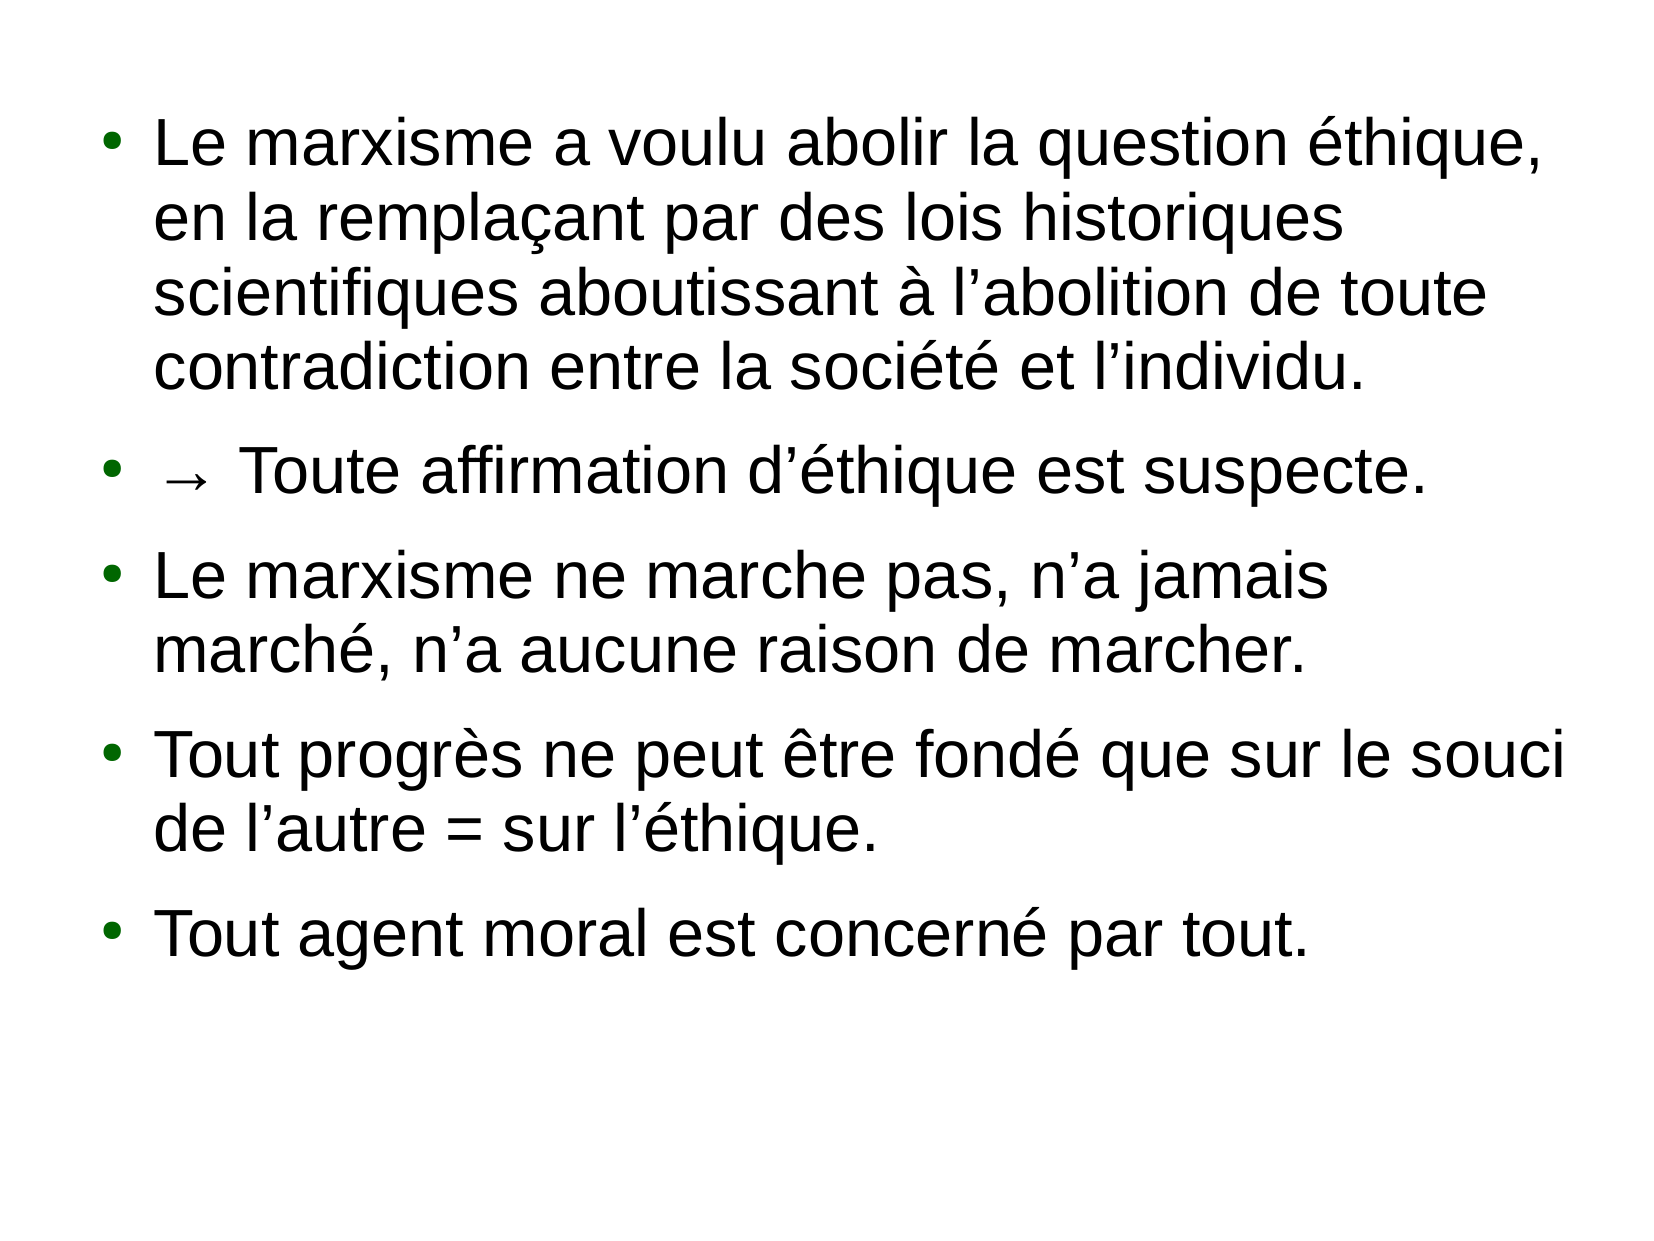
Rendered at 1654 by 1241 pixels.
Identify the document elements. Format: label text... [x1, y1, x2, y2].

list Le marxisme a voulu abolir la question éthique, en la remplaçant par des lois historiques scientifiques aboutissant à l’abolition de toute contradiction entre la société et l’individu. → Toute affirmation d’éthique est suspecte. Le marxisme ne marche pas, n’a jamais marché, n’a aucune raison de marcher. Tout progrès ne peut être fondé que sur le souci de l’autre = sur l’éthique. Tout agent moral est concerné par tout. [82, 105, 1571, 1171]
